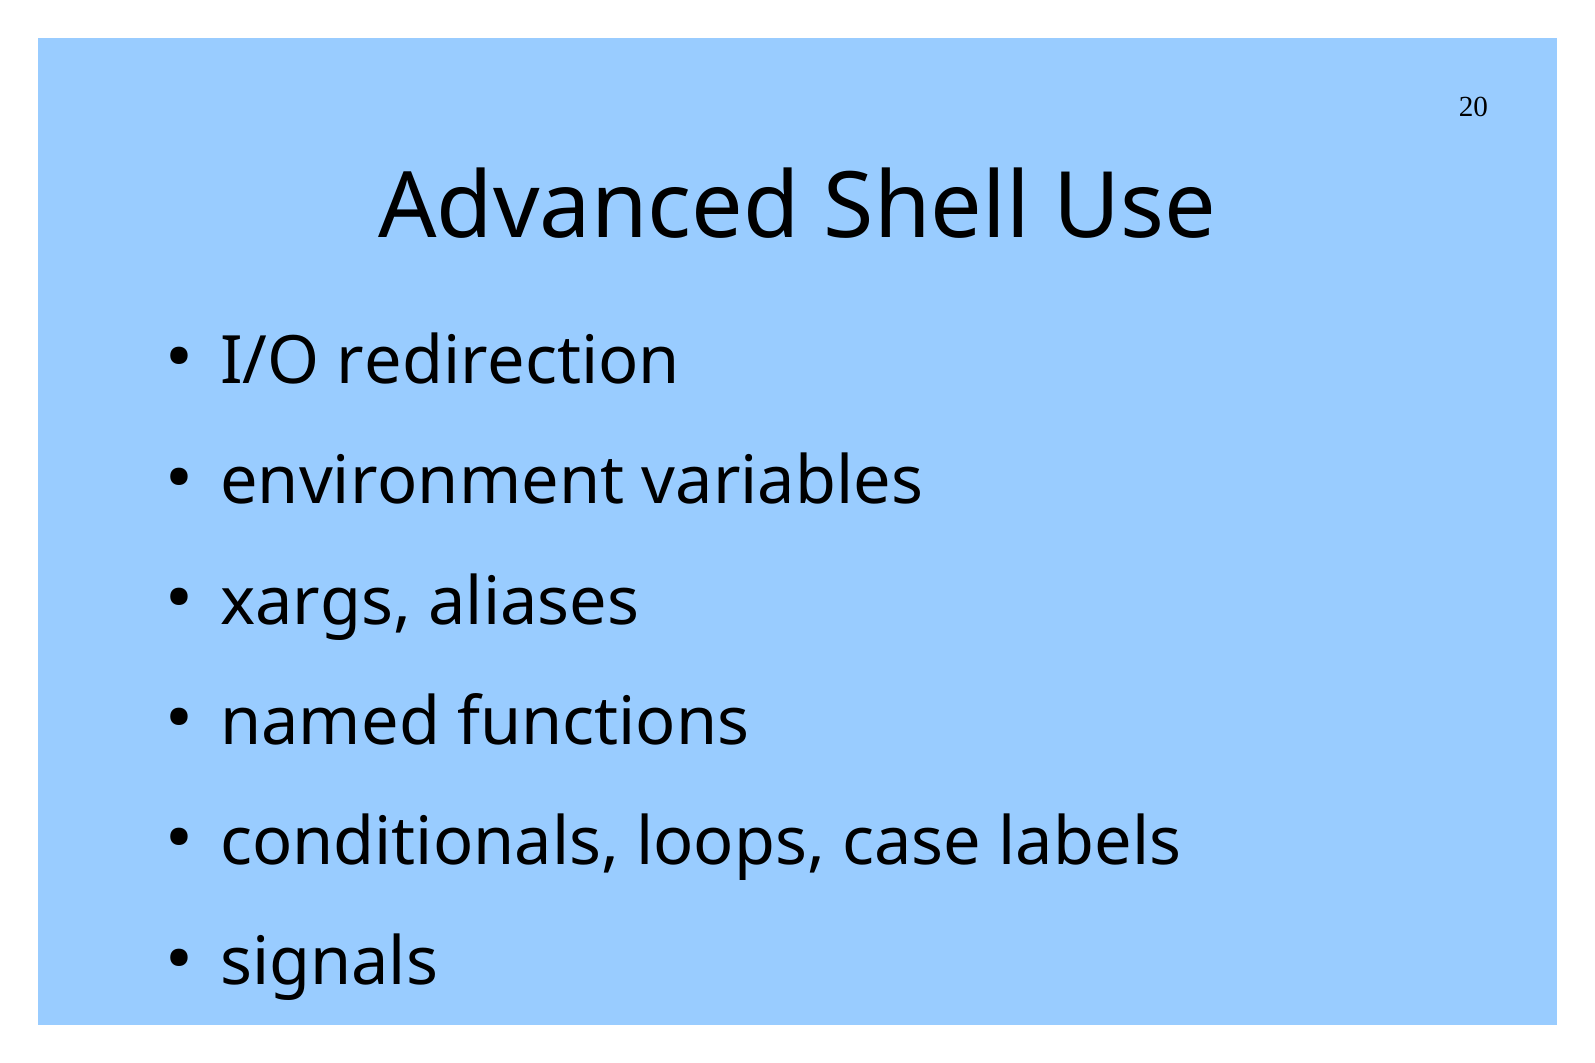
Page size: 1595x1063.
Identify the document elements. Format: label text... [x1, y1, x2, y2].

title Advanced Shell Use [149, 119, 1447, 285]
list I/O redirection environment variables xargs, aliases named functions conditionals, loops, case labels signals [149, 312, 1447, 943]
